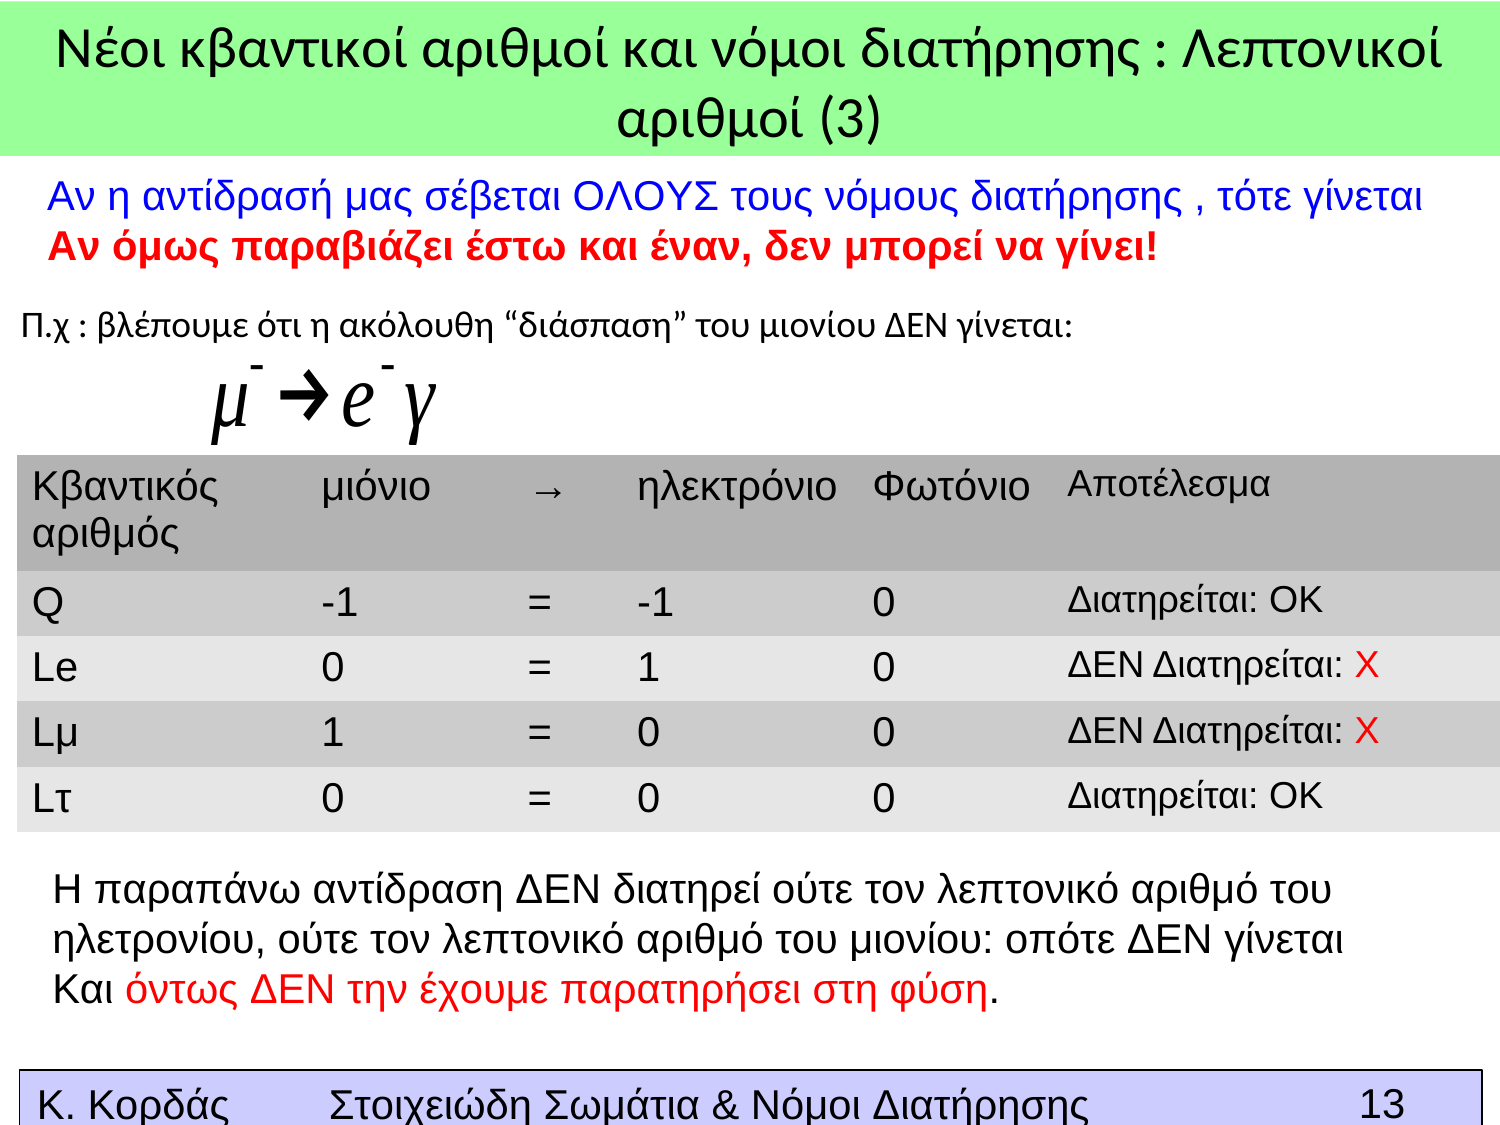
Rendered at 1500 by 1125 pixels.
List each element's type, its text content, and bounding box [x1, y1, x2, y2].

table_cell Q [17, 571, 307, 636]
chart [187, 329, 460, 445]
table_cell Lμ [17, 701, 307, 767]
table_cell -1 [307, 571, 513, 636]
table_cell ΔΕΝ Διατηρείται: Χ [1052, 636, 1500, 701]
table_cell 0 [622, 767, 858, 832]
text_box Π.χ : βλέπουμε ότι η ακόλουθη “διάσπαση” του μιονίου ΔΕΝ γίνεται: [5, 237, 1430, 1096]
table_cell Lτ [17, 767, 307, 832]
table_cell = [513, 636, 622, 701]
table_header μιόνιο [307, 455, 513, 571]
table_header ηλεκτρόνιο [622, 455, 858, 571]
table_header Φωτόνιο [858, 455, 1052, 571]
table_cell 0 [858, 636, 1052, 701]
text_box Νέοι κβαντικοί αριθμοί και νόμοι διατήρησης : Λεπτονικοί αριθμοί (3) [0, 1, 1500, 156]
table_cell 1 [307, 701, 513, 767]
table_cell = [513, 701, 622, 767]
table_cell 0 [858, 701, 1052, 767]
table_header Αποτέλεσμα [1052, 455, 1500, 571]
table_cell 0 [307, 636, 513, 701]
text_box Η παραπάνω αντίδραση ΔΕΝ διατηρεί ούτε τον λεπτονικό αριθμό του ηλετρονίου, ούτε τον λεπτονικό αριθμό του μιονίου: οπότε ΔΕΝ γίνεται Και όντως ΔΕΝ την έχουμε παρατηρήσει στη φύση. [37, 854, 1360, 1020]
table_cell 0 [858, 571, 1052, 636]
text_box Αν η αντίδρασή μας σέβεται ΟΛΟΥΣ τους νόμους διατήρησης , τότε γίνεται Αν όμως παραβιάζει έστω και έναν, δεν μπορεί να γίνει! [32, 161, 1450, 277]
table_cell 0 [622, 701, 858, 767]
table_cell -1 [622, 571, 858, 636]
table_cell Διατηρείται: ΟΚ [1052, 571, 1500, 636]
table_cell 1 [622, 636, 858, 701]
table_cell 0 [858, 767, 1052, 832]
table_cell Διατηρείται: ΟΚ [1052, 767, 1500, 832]
table_cell = [513, 767, 622, 832]
table_header Κβαντικός αριθμός [17, 455, 307, 571]
table_cell 0 [307, 767, 513, 832]
table_header → [513, 455, 622, 571]
table_cell Le [17, 636, 307, 701]
table_cell = [513, 571, 622, 636]
table_cell ΔΕΝ Διατηρείται: Χ [1052, 701, 1500, 767]
